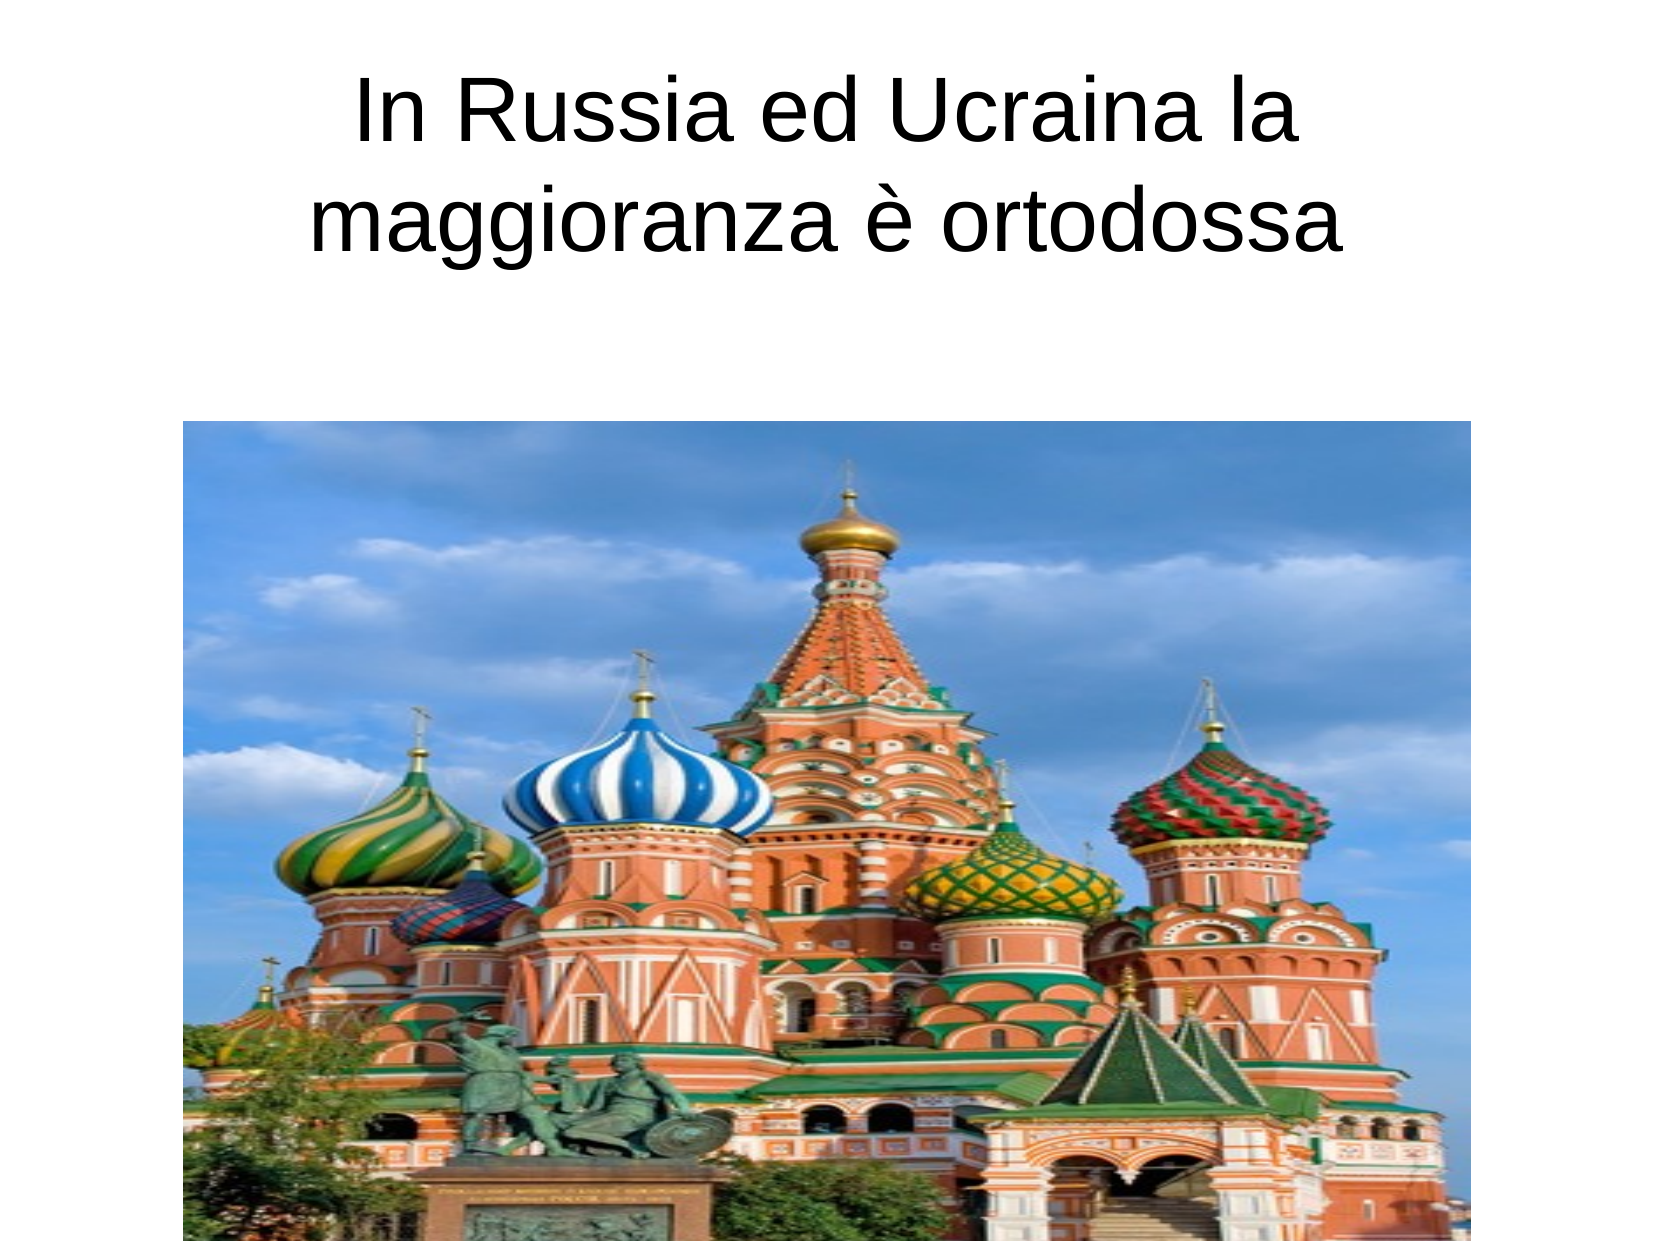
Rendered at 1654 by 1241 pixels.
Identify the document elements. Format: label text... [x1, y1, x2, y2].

title In Russia ed Ucraina la maggioranza è ortodossa [82, 49, 1571, 257]
picture [183, 421, 1471, 1241]
